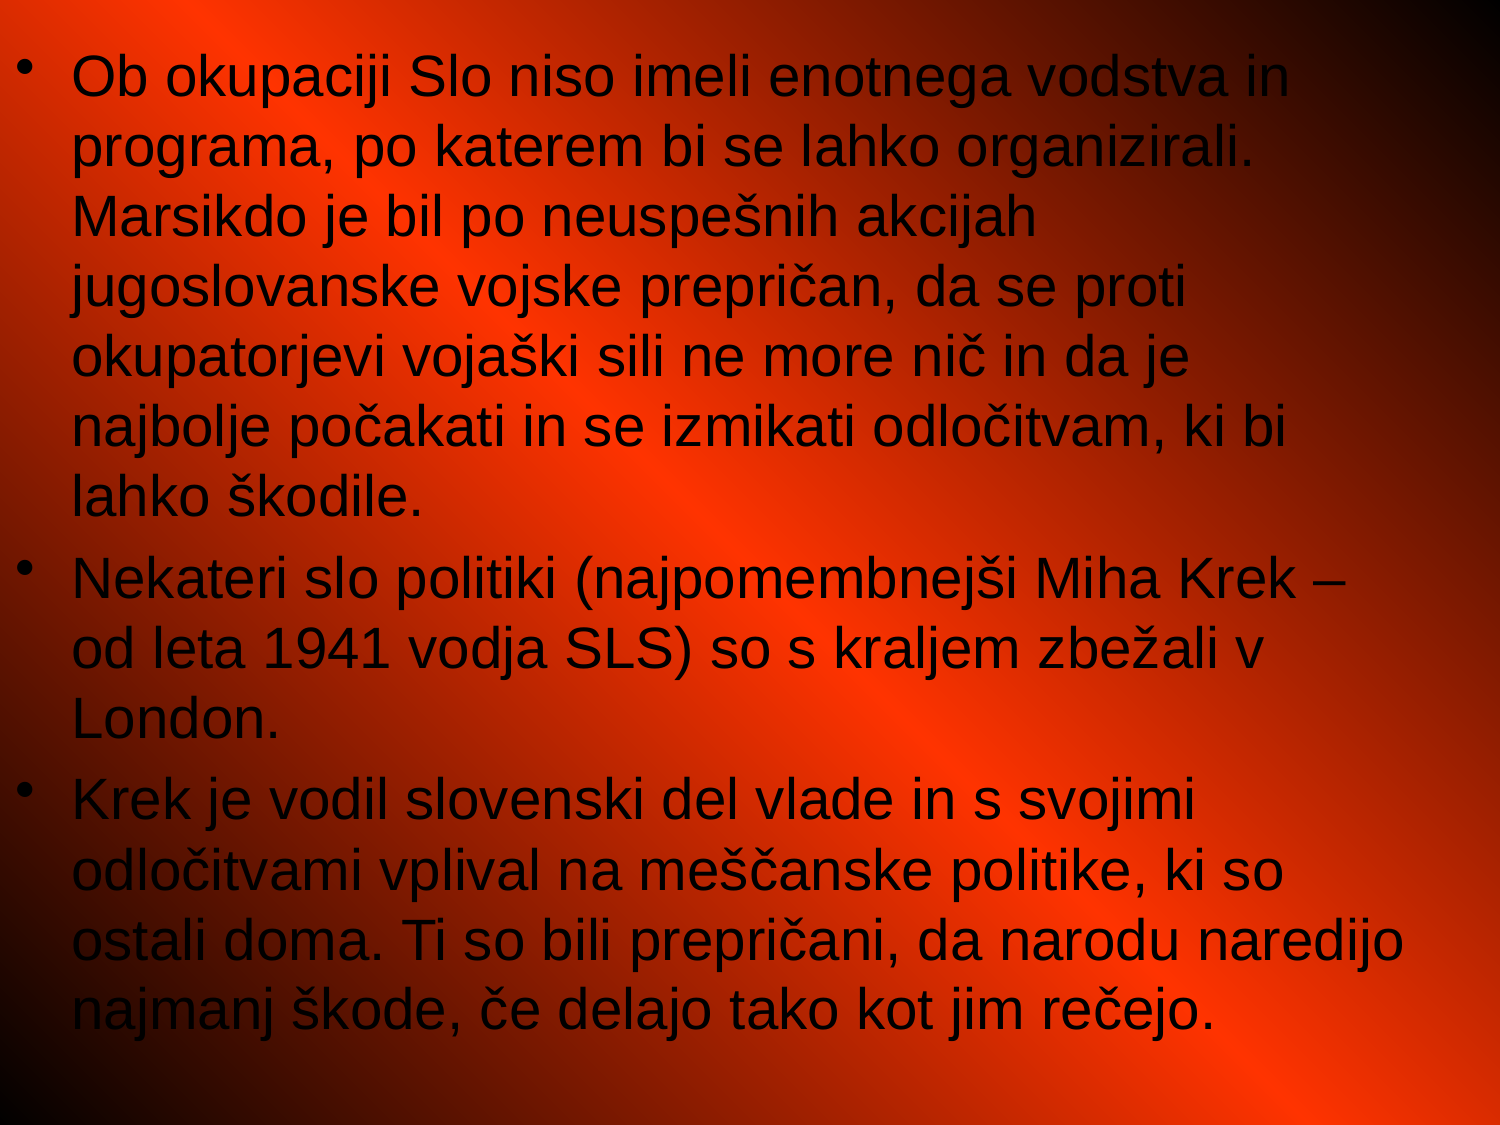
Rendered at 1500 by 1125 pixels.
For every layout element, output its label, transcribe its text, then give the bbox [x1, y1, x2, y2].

list Ob okupaciji Slo niso imeli enotnega vodstva in programa, po katerem bi se lahko organizirali. Marsikdo je bil po neuspešnih akcijah jugoslovanske vojske prepričan, da se proti okupatorjevi vojaški sili ne more nič in da je najbolje počakati in se izmikati odločitvam, ki bi lahko škodile. Nekateri slo politiki (najpomembnejši Miha Krek – od leta 1941 vodja SLS) so s kraljem zbežali v London. Krek je vodil slovenski del vlade in s svojimi odločitvami vplival na meščanske politike, ki so ostali doma. Ti so bili prepričani, da narodu naredijo najmanj škode, če delajo tako kot jim rečejo. [0, 31, 1425, 1125]
